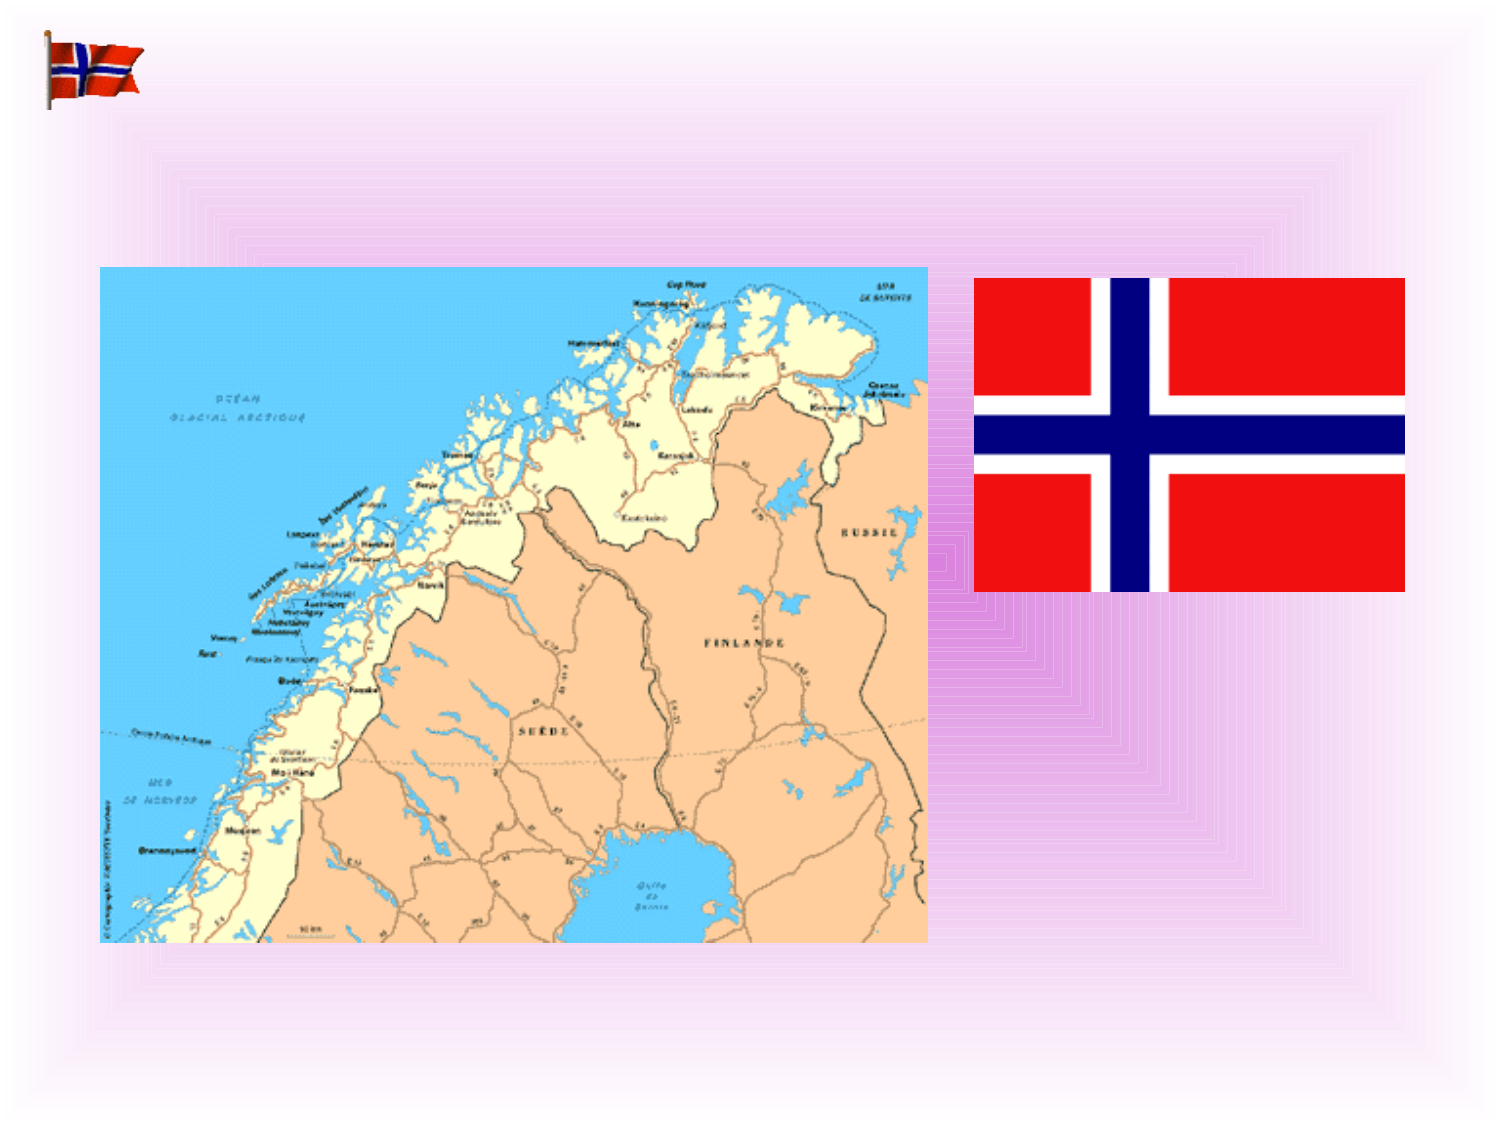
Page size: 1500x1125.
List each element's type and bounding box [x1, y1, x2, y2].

picture [100, 267, 928, 943]
picture [41, 30, 148, 110]
picture [974, 278, 1405, 592]
